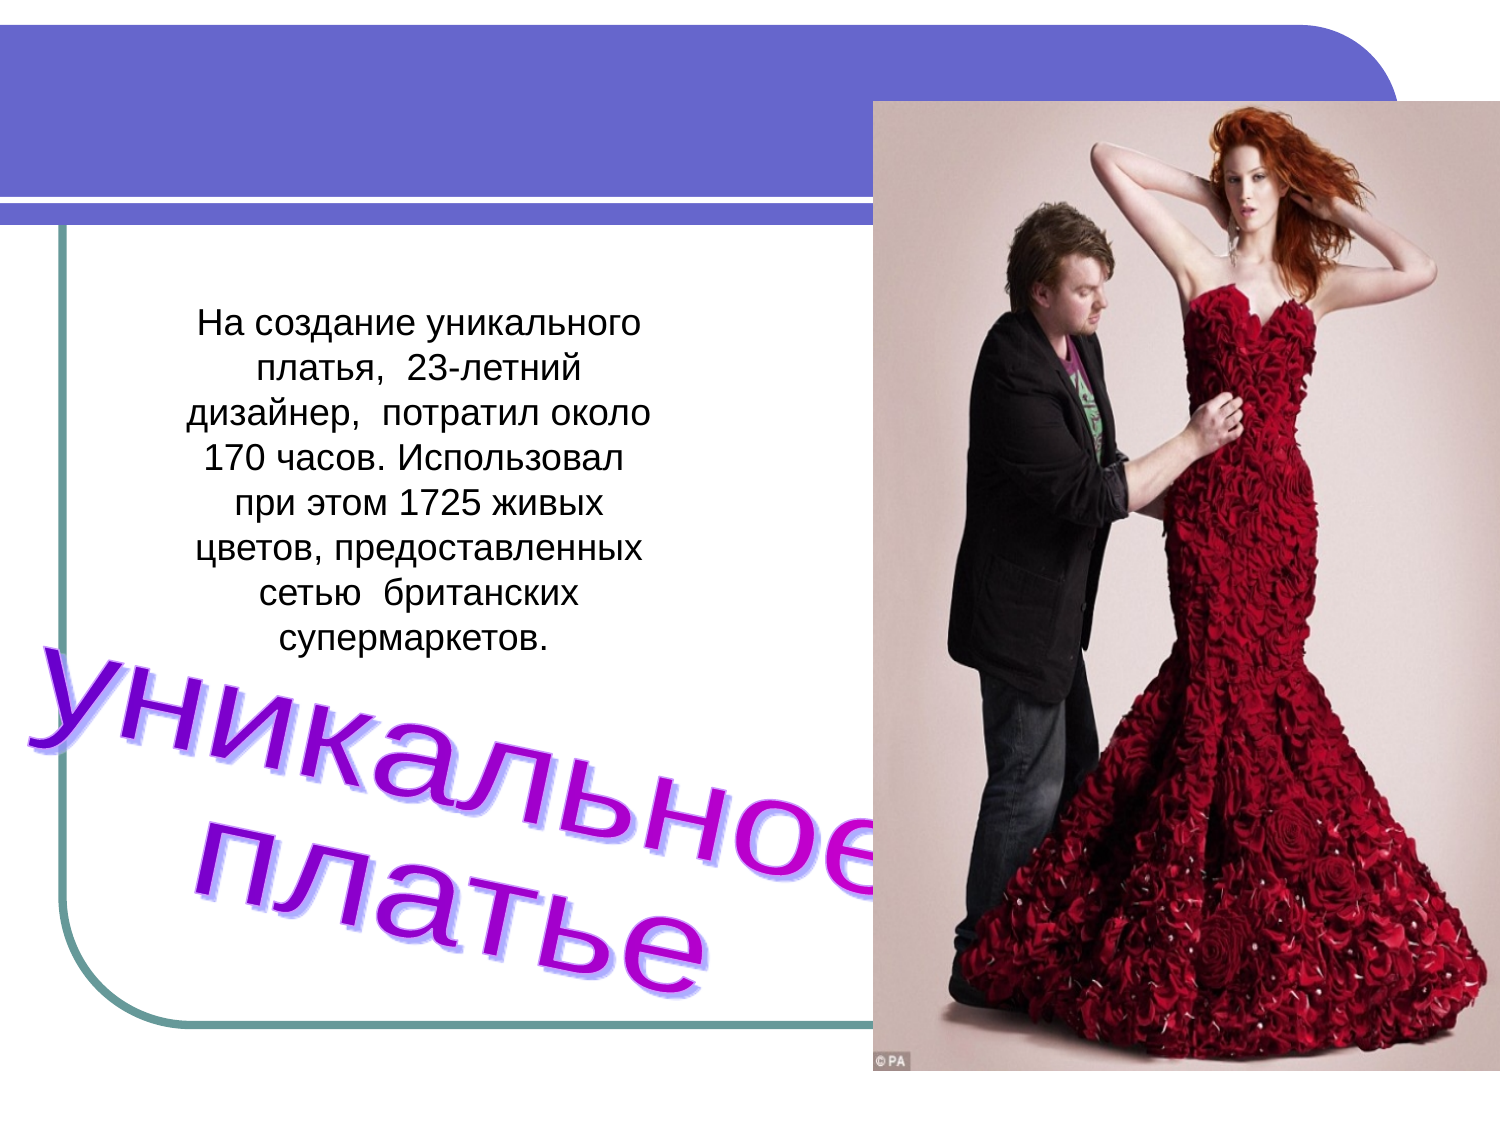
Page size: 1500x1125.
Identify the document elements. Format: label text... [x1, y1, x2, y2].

text_box уникальное платье [120, 665, 203, 752]
text_box уникальное платье [468, 876, 539, 957]
text_box уникальное платье [644, 776, 727, 862]
text_box уникальное платье [624, 916, 703, 994]
text_box уникальное платье [272, 843, 370, 927]
text_box уникальное платье [374, 723, 553, 825]
text_box уникальное платье [27, 646, 124, 750]
text_box уникальное платье [825, 818, 873, 896]
text_box уникальное платье [210, 684, 294, 771]
text_box уникальное платье [194, 821, 276, 907]
text_box На создание уникального платья, 23-летний дизайнер, потратил около 170 часов. Использовал при этом 1725 живых цветов, предоставленных сетью британских супермаркетов. [171, 290, 667, 665]
text_box уникальное платье [735, 799, 815, 877]
text_box уникальное платье [559, 758, 632, 839]
text_box уникальное платье [538, 894, 610, 974]
text_box уникальное платье [300, 703, 376, 788]
picture [873, 101, 1500, 1071]
text_box уникальное платье [376, 864, 458, 948]
